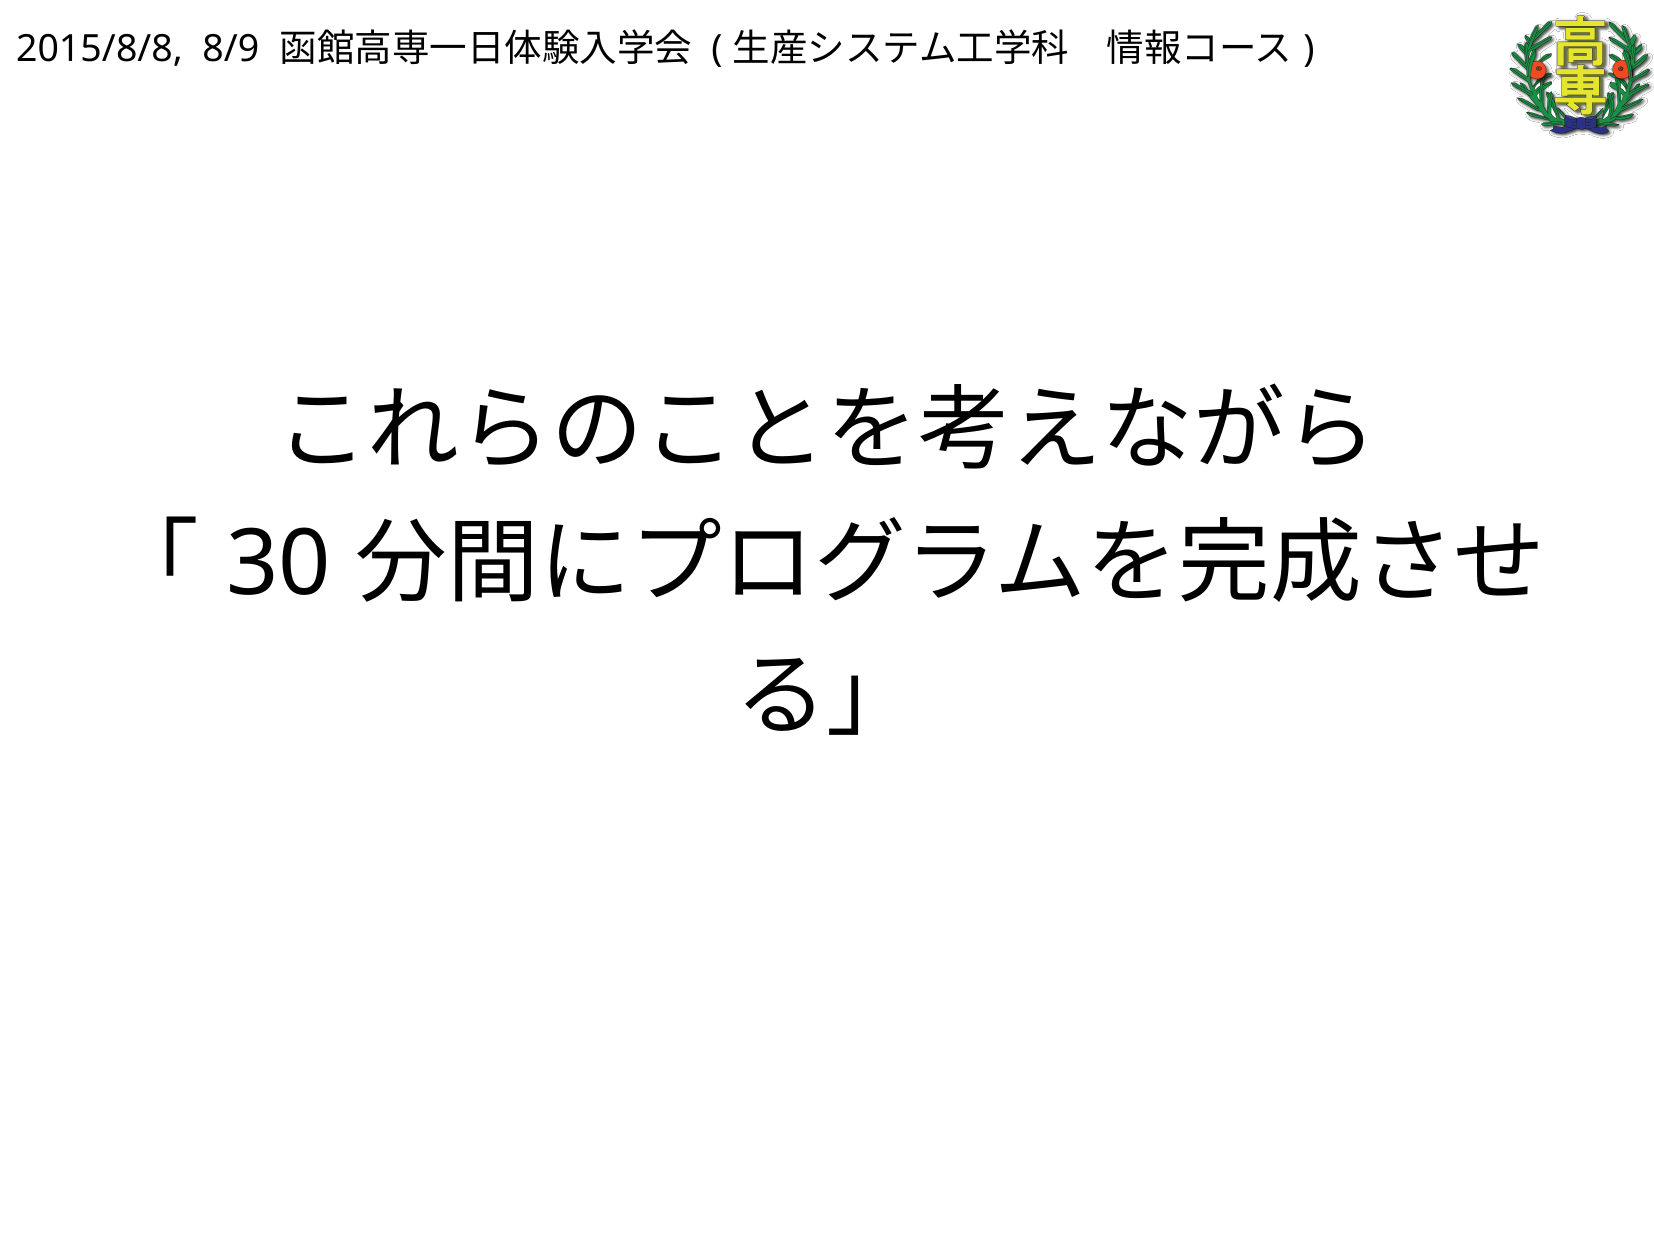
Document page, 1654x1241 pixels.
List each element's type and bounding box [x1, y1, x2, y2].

picture [1506, 0, 1654, 157]
list [82, 290, 1571, 1010]
